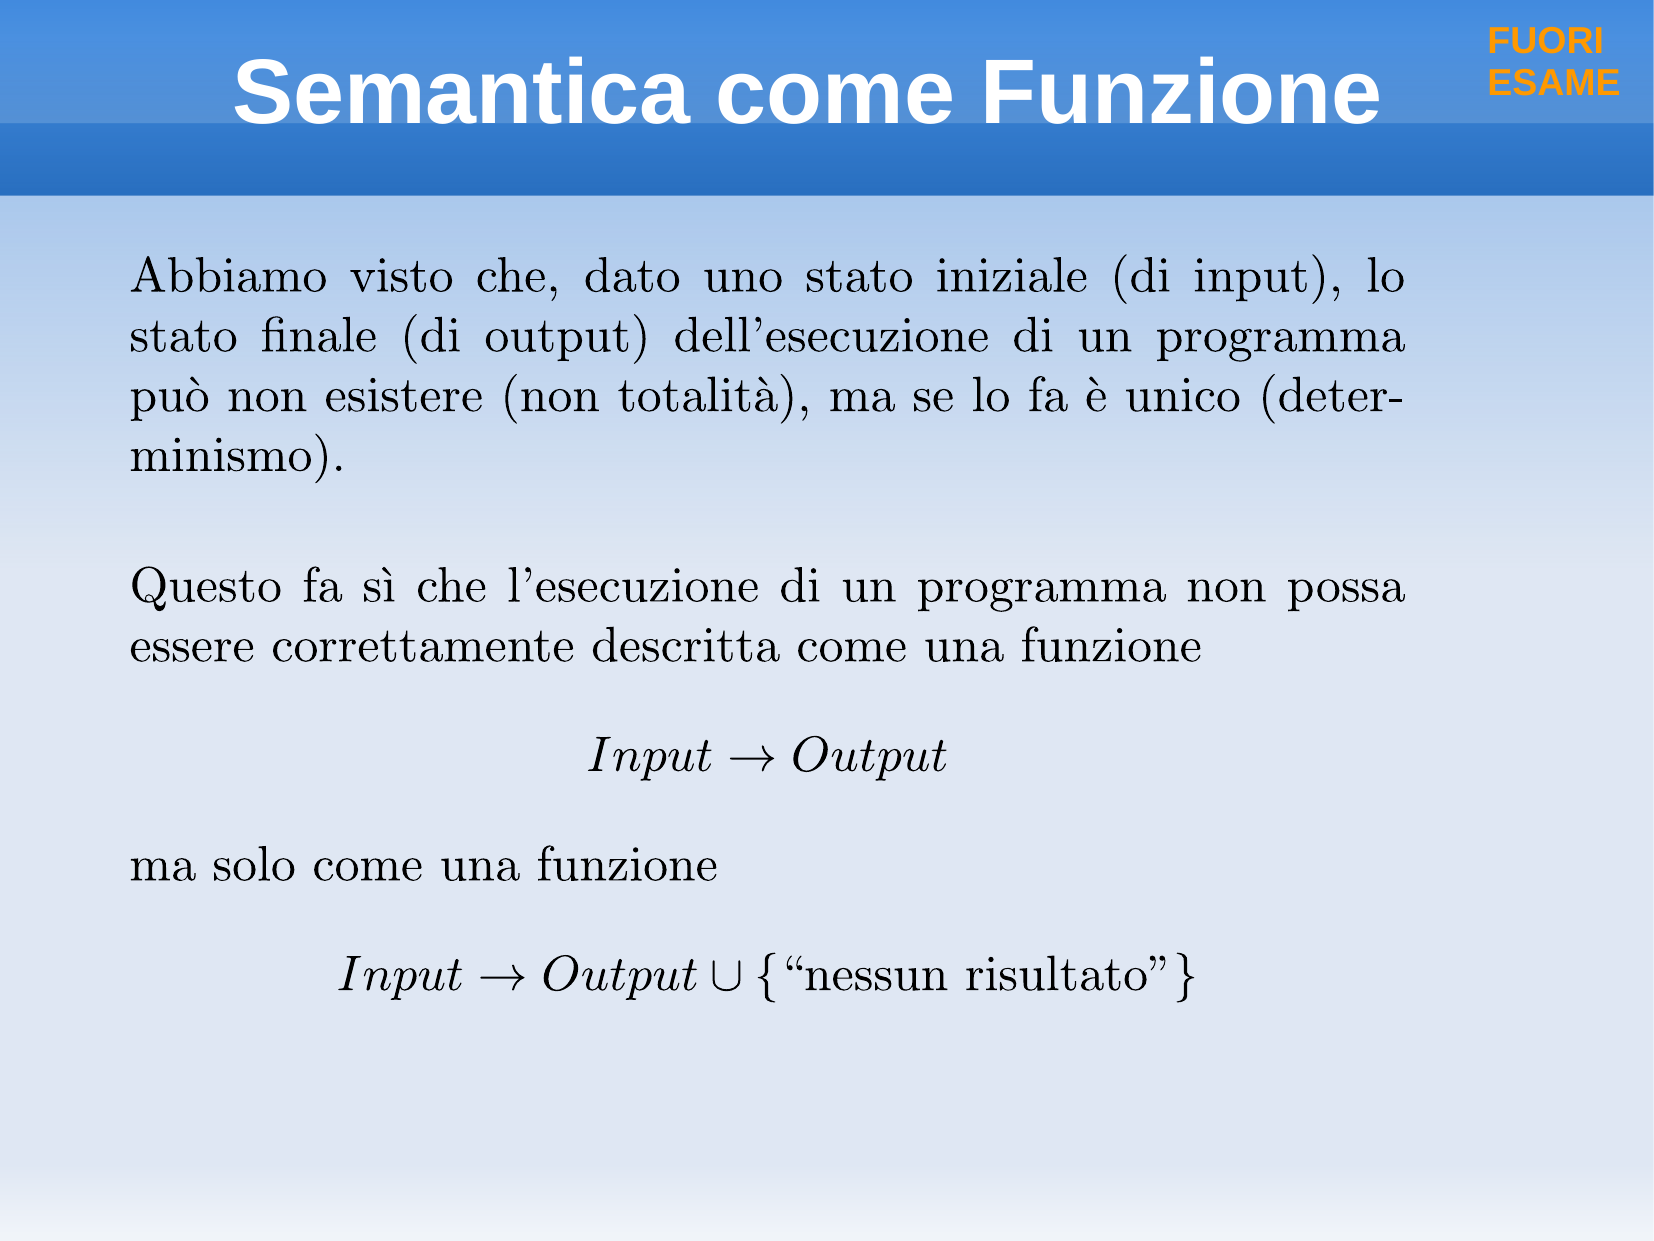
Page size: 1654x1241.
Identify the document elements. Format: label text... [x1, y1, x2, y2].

picture [0, 0, 1654, 1241]
text_box FUORI ESAME [1472, 11, 1636, 111]
text_box [129, 254, 1406, 1003]
title Semantica come Funzione [76, 0, 1565, 188]
